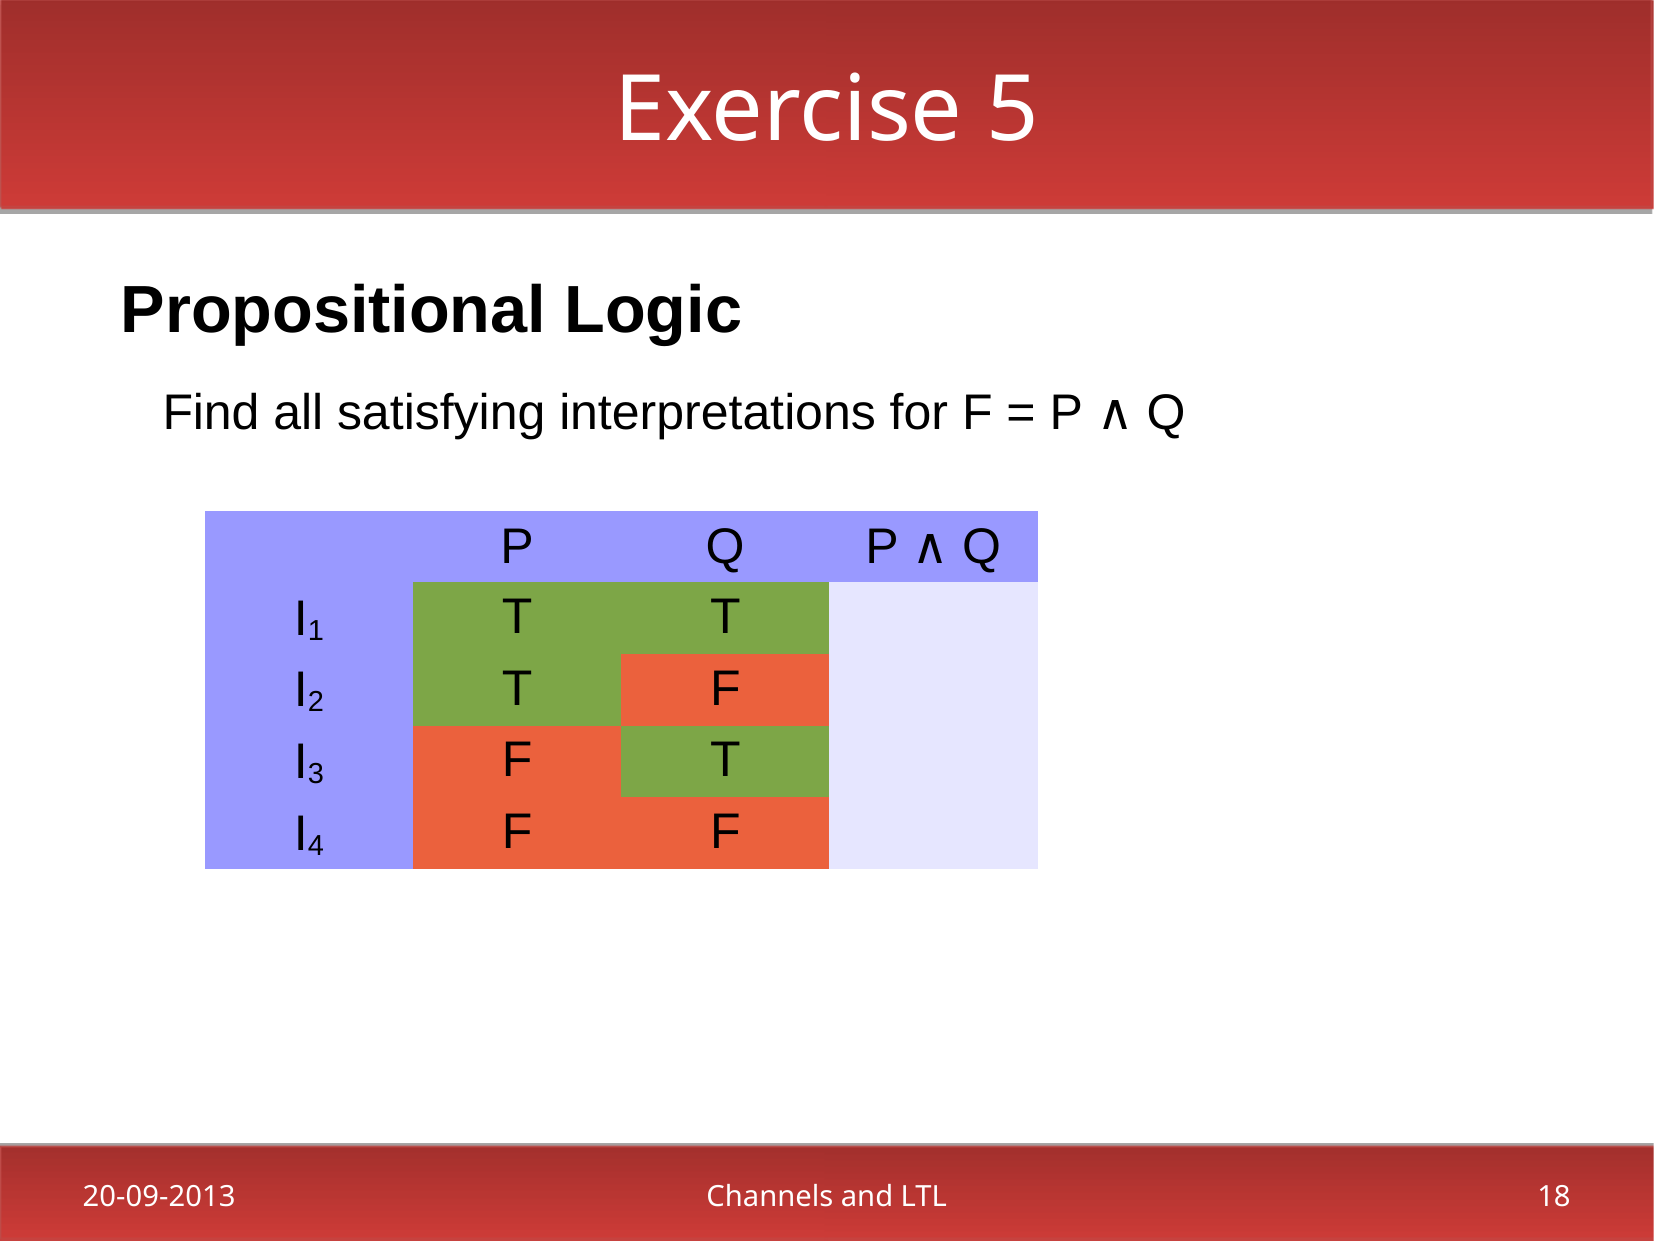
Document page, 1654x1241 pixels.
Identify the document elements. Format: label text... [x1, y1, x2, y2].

table_cell T [413, 582, 621, 654]
table_cell F [621, 654, 829, 726]
picture [0, 0, 1654, 214]
table_header P [413, 511, 621, 582]
table_header [205, 511, 413, 582]
table_cell [829, 726, 1038, 797]
title Exercise 5 [59, 31, 1595, 178]
table_cell I1 [205, 582, 413, 654]
table_cell T [413, 654, 621, 726]
text_box Propositional Logic [105, 264, 759, 354]
picture [0, 1143, 1654, 1241]
table_header Q [621, 511, 829, 582]
table_header P ∧ Q [829, 511, 1038, 582]
table_cell F [621, 797, 829, 869]
table_cell F [413, 797, 621, 869]
table_cell [829, 654, 1038, 726]
table_cell [829, 797, 1038, 869]
table_cell T [621, 582, 829, 654]
table_cell T [621, 726, 829, 797]
table_cell I2 [205, 654, 413, 726]
table_cell I4 [205, 797, 413, 869]
table_cell [829, 582, 1038, 654]
text_box Find all satisfying interpretations for F = P ∧ Q [147, 377, 1202, 448]
table_cell F [413, 726, 621, 797]
table_cell I3 [205, 726, 413, 797]
